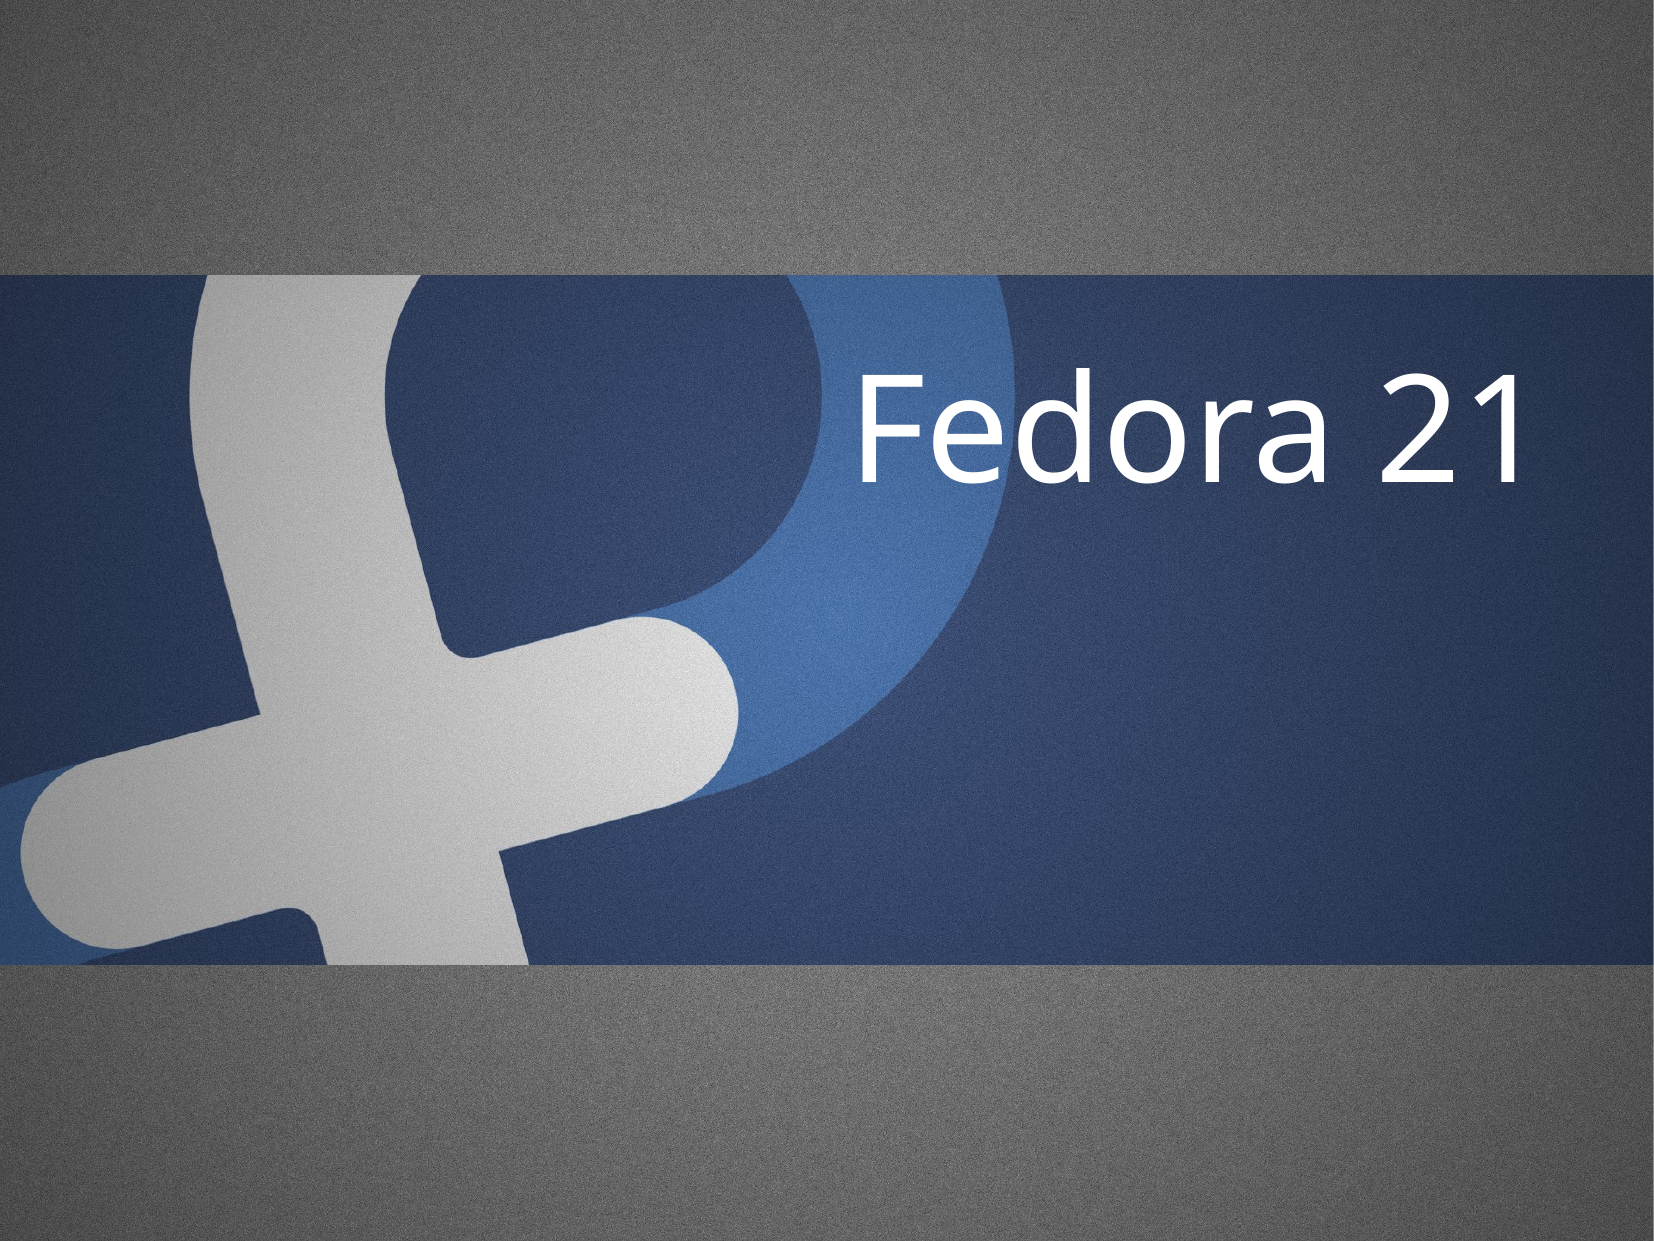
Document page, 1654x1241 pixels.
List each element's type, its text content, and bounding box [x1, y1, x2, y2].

text_box Fedora 21 [447, 315, 1562, 654]
picture [0, 0, 1654, 1241]
